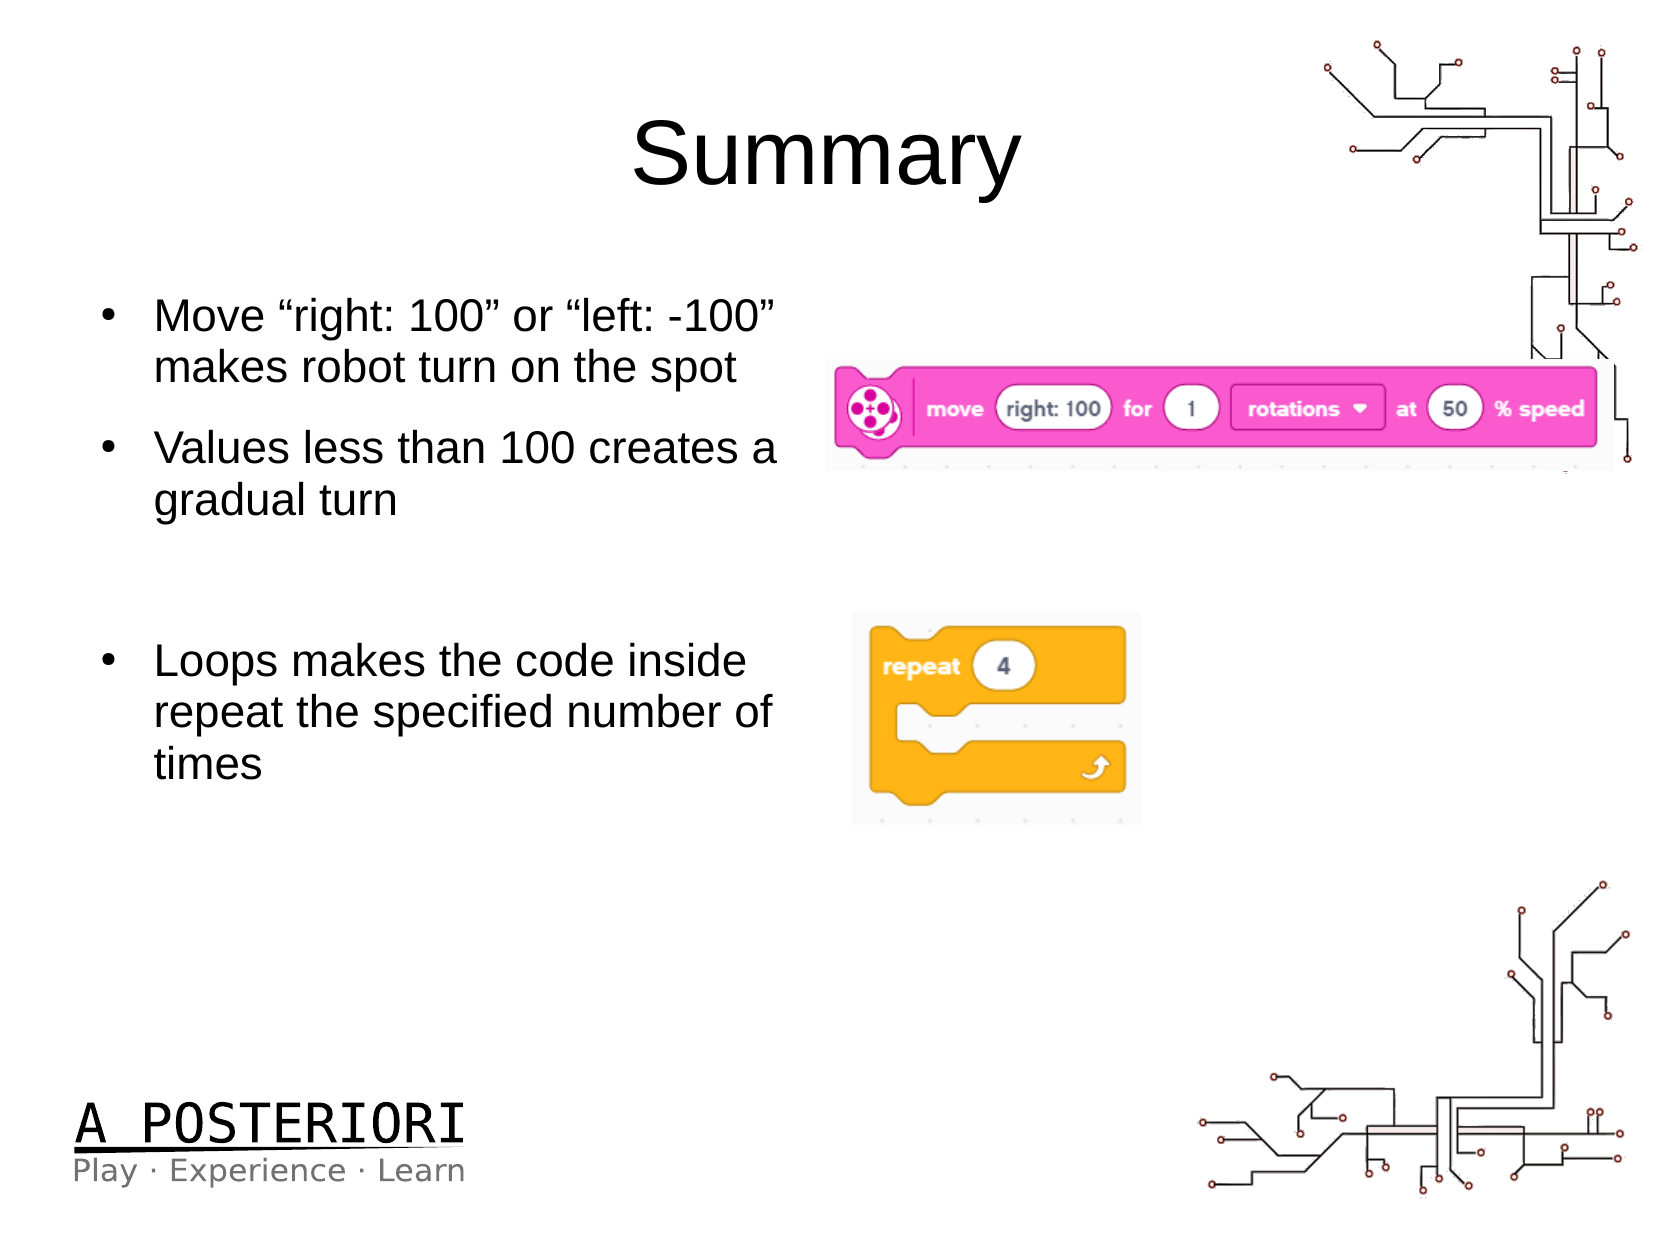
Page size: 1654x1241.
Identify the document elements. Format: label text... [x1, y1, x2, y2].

list Move “right: 100” or “left: -100” makes robot turn on the spot Values less than 100 creates a gradual turn Loops makes the code inside repeat the specified number of times [82, 290, 811, 1010]
title Summary [82, 49, 1571, 257]
picture [852, 612, 1141, 826]
picture [825, 35, 1643, 495]
picture [1177, 863, 1635, 1200]
